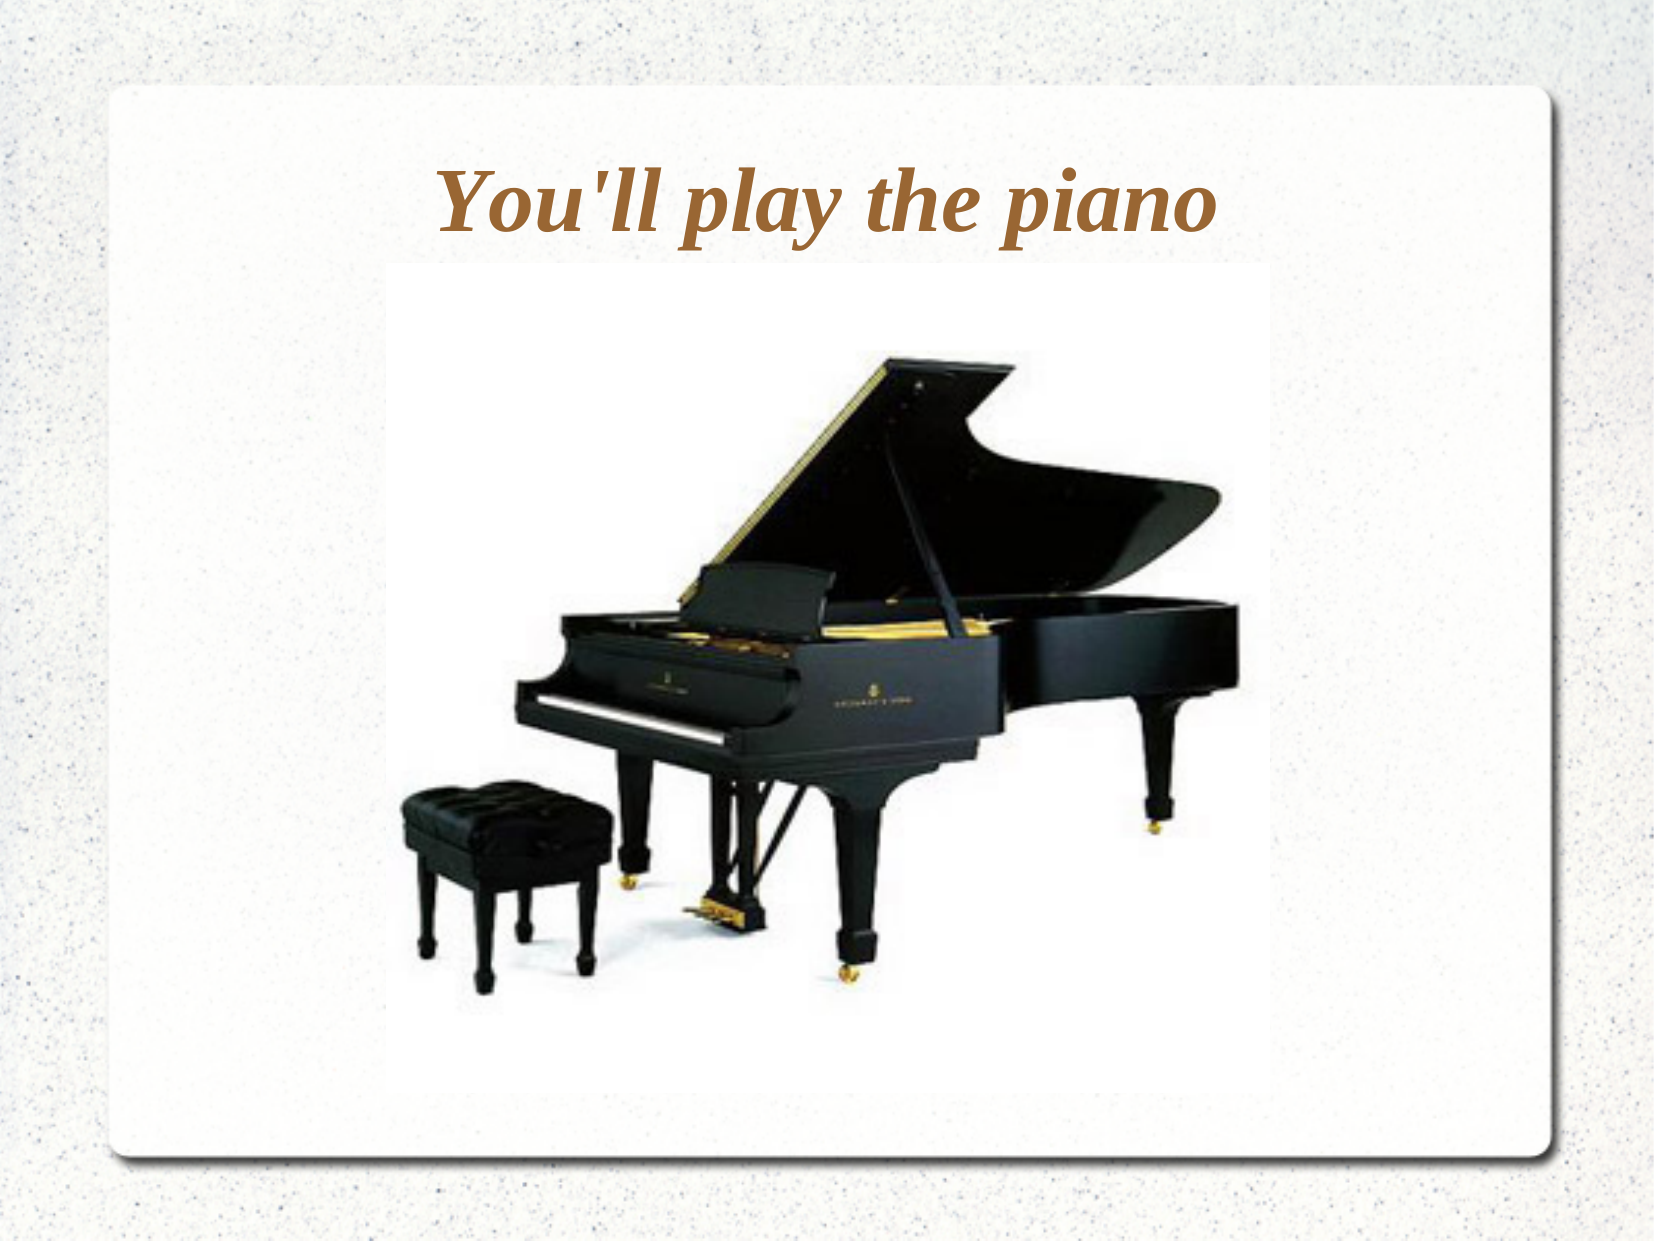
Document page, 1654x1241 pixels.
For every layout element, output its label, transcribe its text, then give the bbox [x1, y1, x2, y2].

picture [0, 0, 1654, 1241]
title You'll play the piano [118, 96, 1536, 304]
